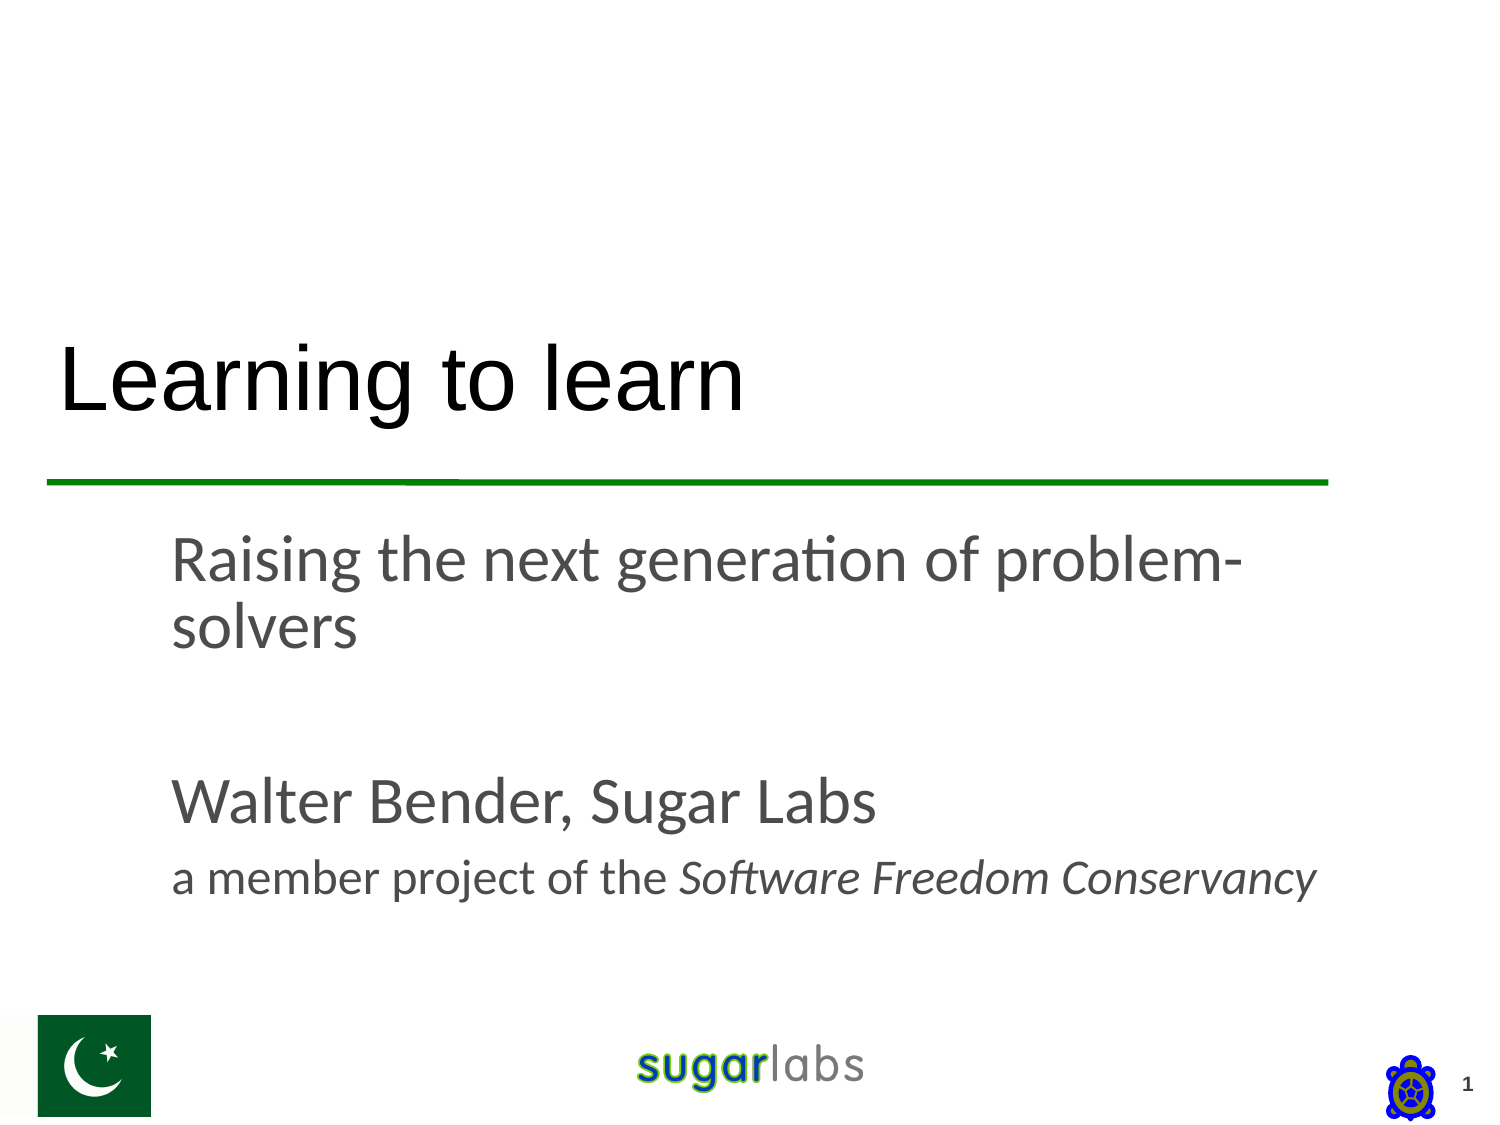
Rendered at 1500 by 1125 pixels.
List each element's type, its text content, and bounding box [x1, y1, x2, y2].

title Learning to learn [59, 284, 1409, 473]
list Raising the next generation of problem-solvers Walter Bender, Sugar Labs a member project of the Software Freedom Conservancy [59, 531, 1409, 1010]
picture [1374, 1053, 1447, 1125]
picture [637, 1044, 863, 1093]
picture [0, 1015, 151, 1117]
